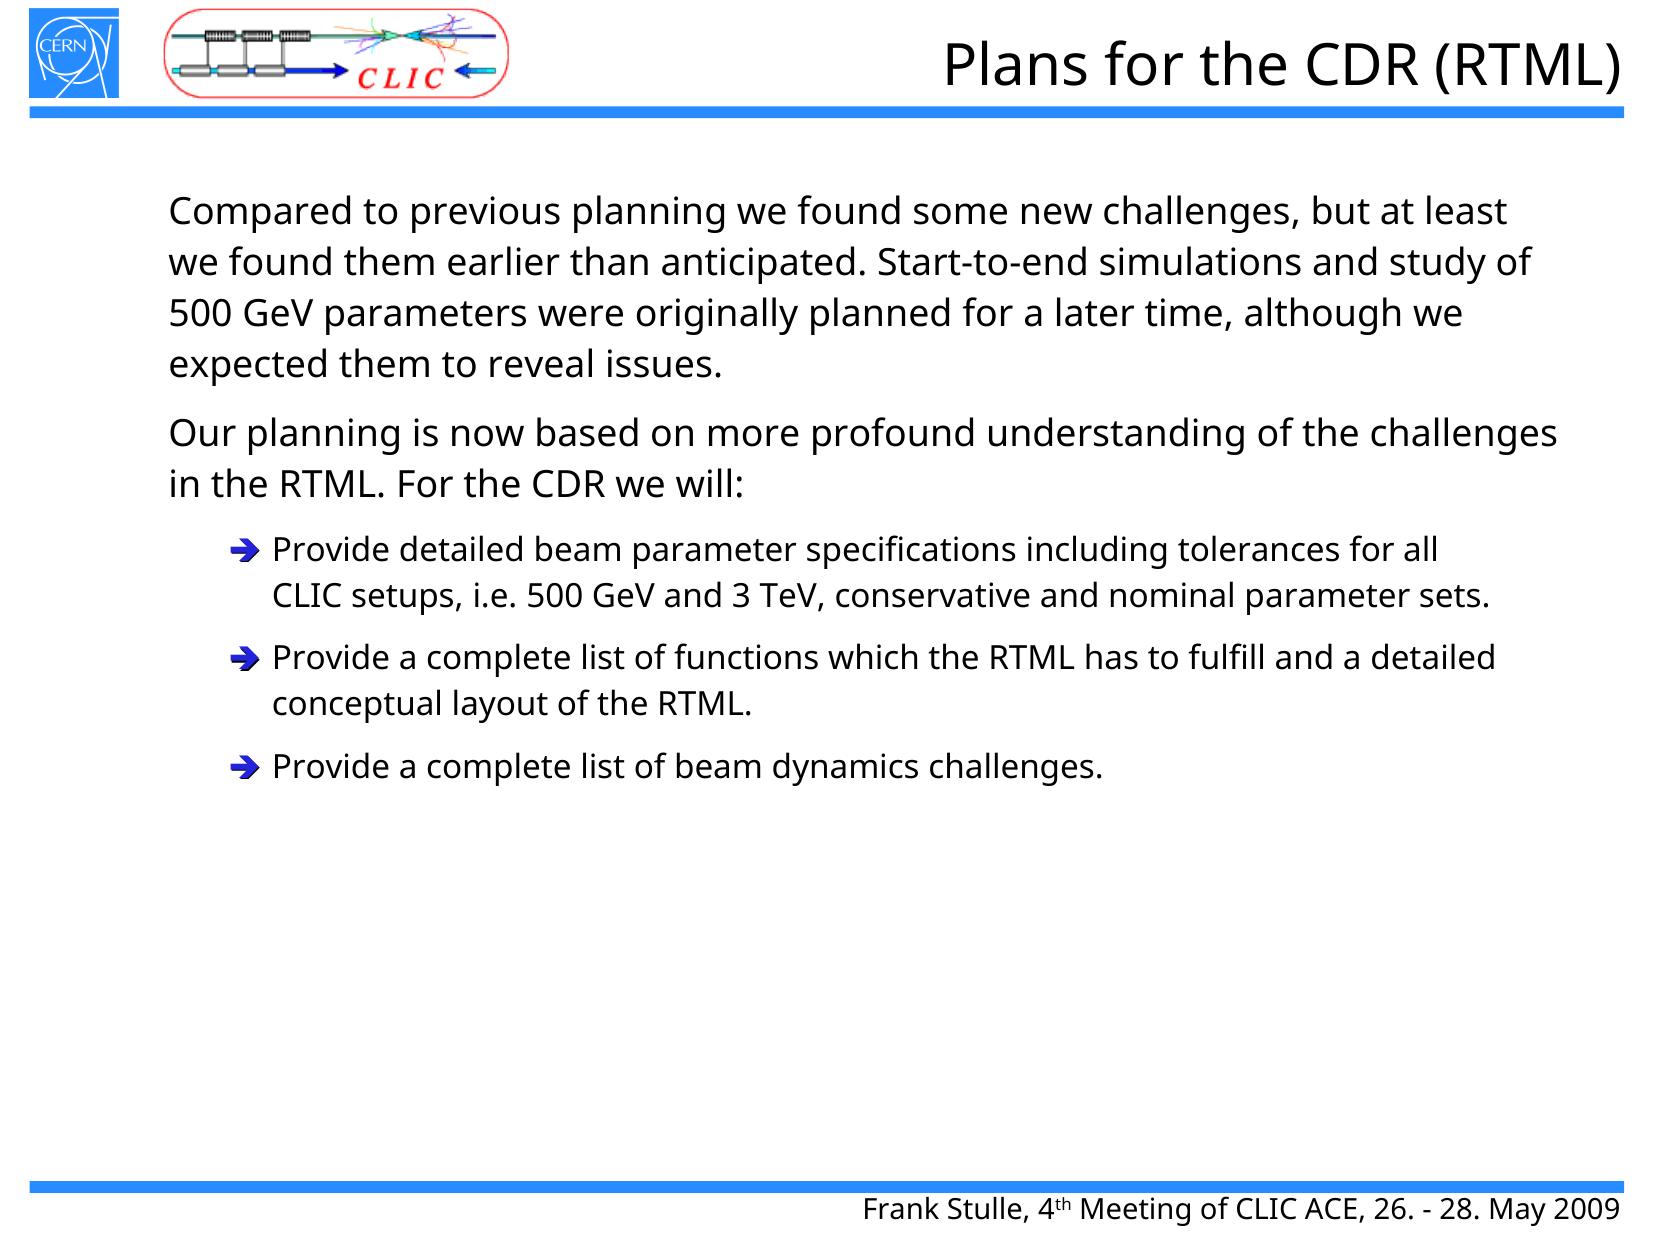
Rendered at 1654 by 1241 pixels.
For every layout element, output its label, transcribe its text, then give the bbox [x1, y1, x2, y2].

title Plans for the CDR (RTML) [210, 0, 1623, 130]
picture [159, 4, 210, 106]
text_box Compared to previous planning we found some new challenges, but at least we found them earlier than anticipated. Start-to-end simulations and study of 500 GeV parameters were originally planned for a later time, although we expected them to reveal issues. Our planning is now based on more profound understanding of the challenges in the RTML. For the CDR we will:  Provide detailed beam parameter specifications including tolerances for all CLIC setups, i.e. 500 GeV and 3 TeV, conservative and nominal parameter sets.  Provide a complete list of functions which the RTML has to fulfill and a detailed conceptual layout of the RTML.  Provide a complete list of beam dynamics challenges. [153, 177, 1474, 745]
picture [29, 8, 119, 98]
